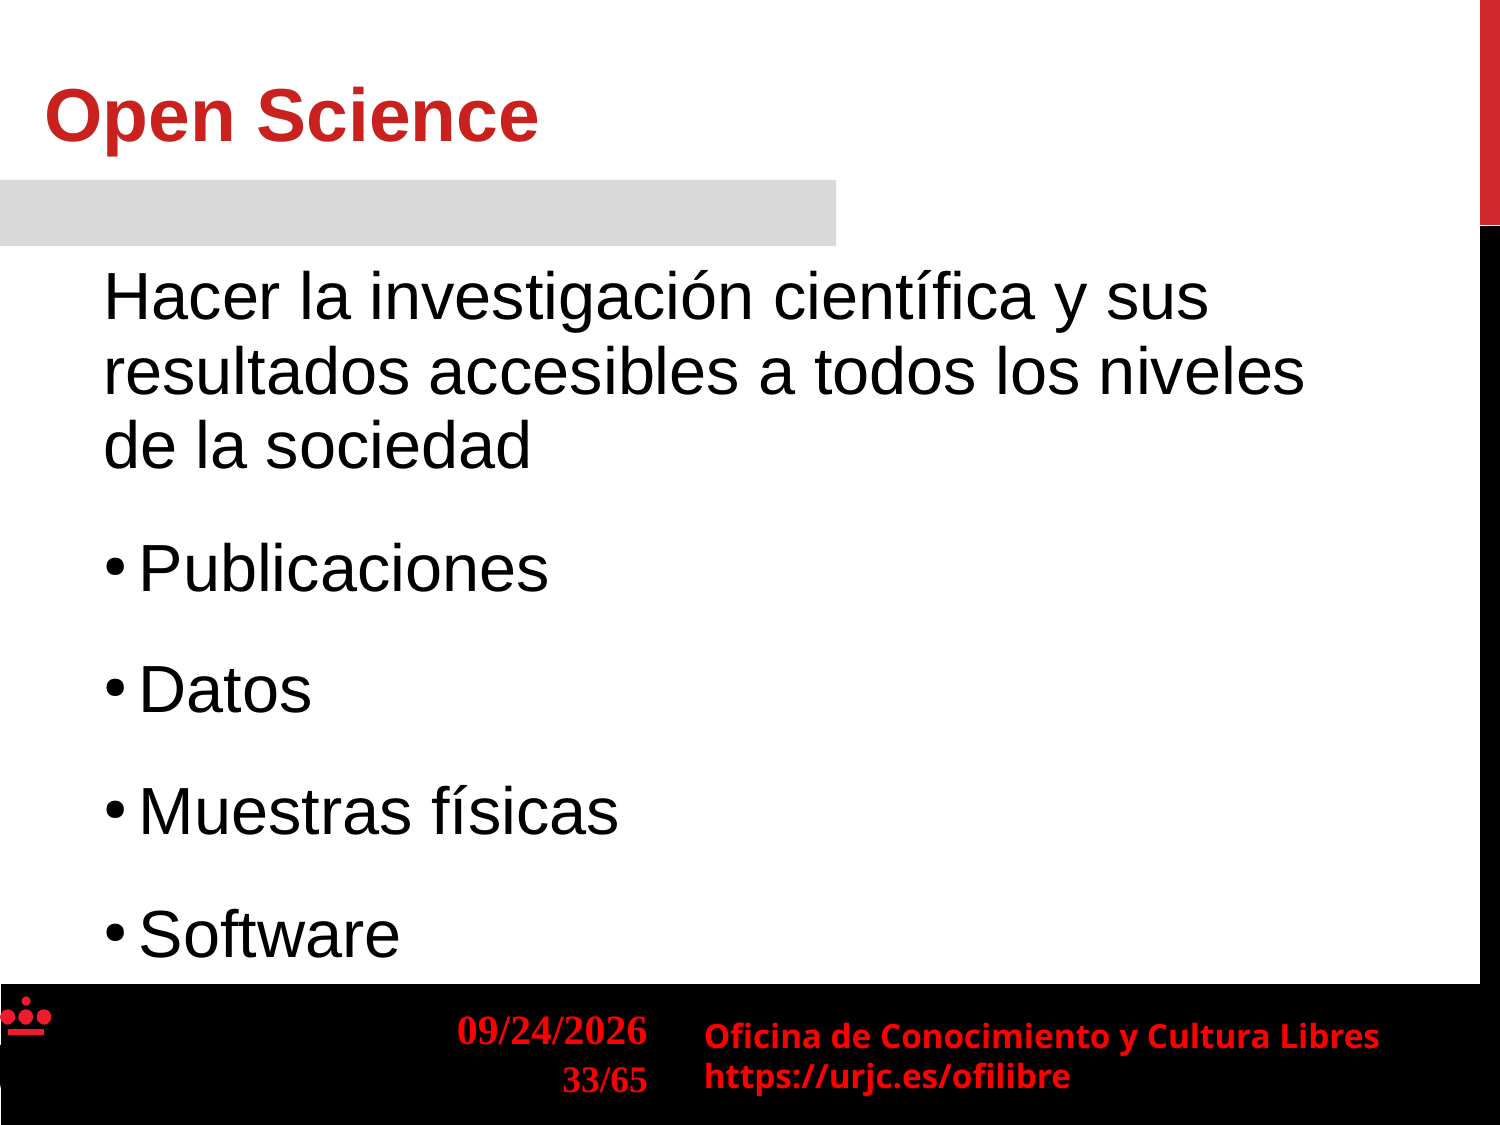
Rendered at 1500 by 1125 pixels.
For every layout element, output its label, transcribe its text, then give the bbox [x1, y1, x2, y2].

text_box Hacer la investigación científica y sus resultados accesibles a todos los niveles de la sociedad Publicaciones Datos Muestras físicas Software [88, 251, 1396, 979]
text_box Open Science [30, 66, 1036, 249]
title [75, 15, 1425, 172]
